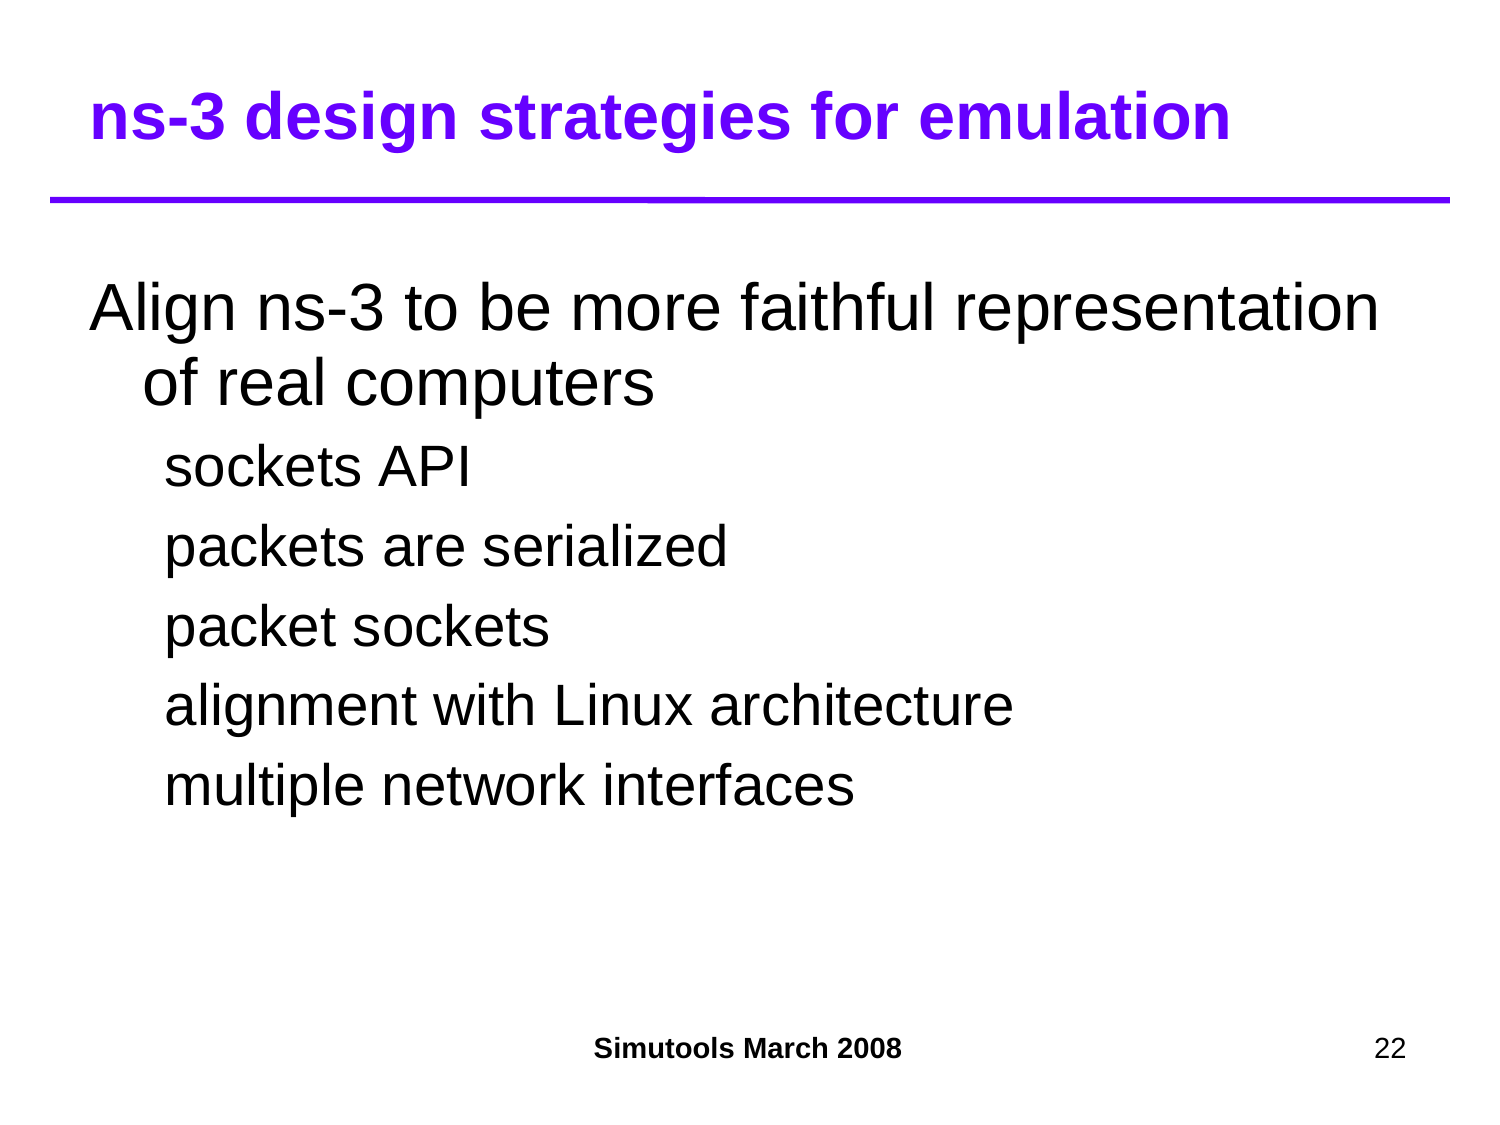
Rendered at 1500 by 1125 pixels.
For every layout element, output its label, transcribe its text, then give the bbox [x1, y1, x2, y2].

list Align ns-3 to be more faithful representation of real computers sockets API packets are serialized packet sockets alignment with Linux architecture multiple network interfaces [75, 262, 1426, 1002]
title ns-3 design strategies for emulation [75, 68, 1426, 165]
